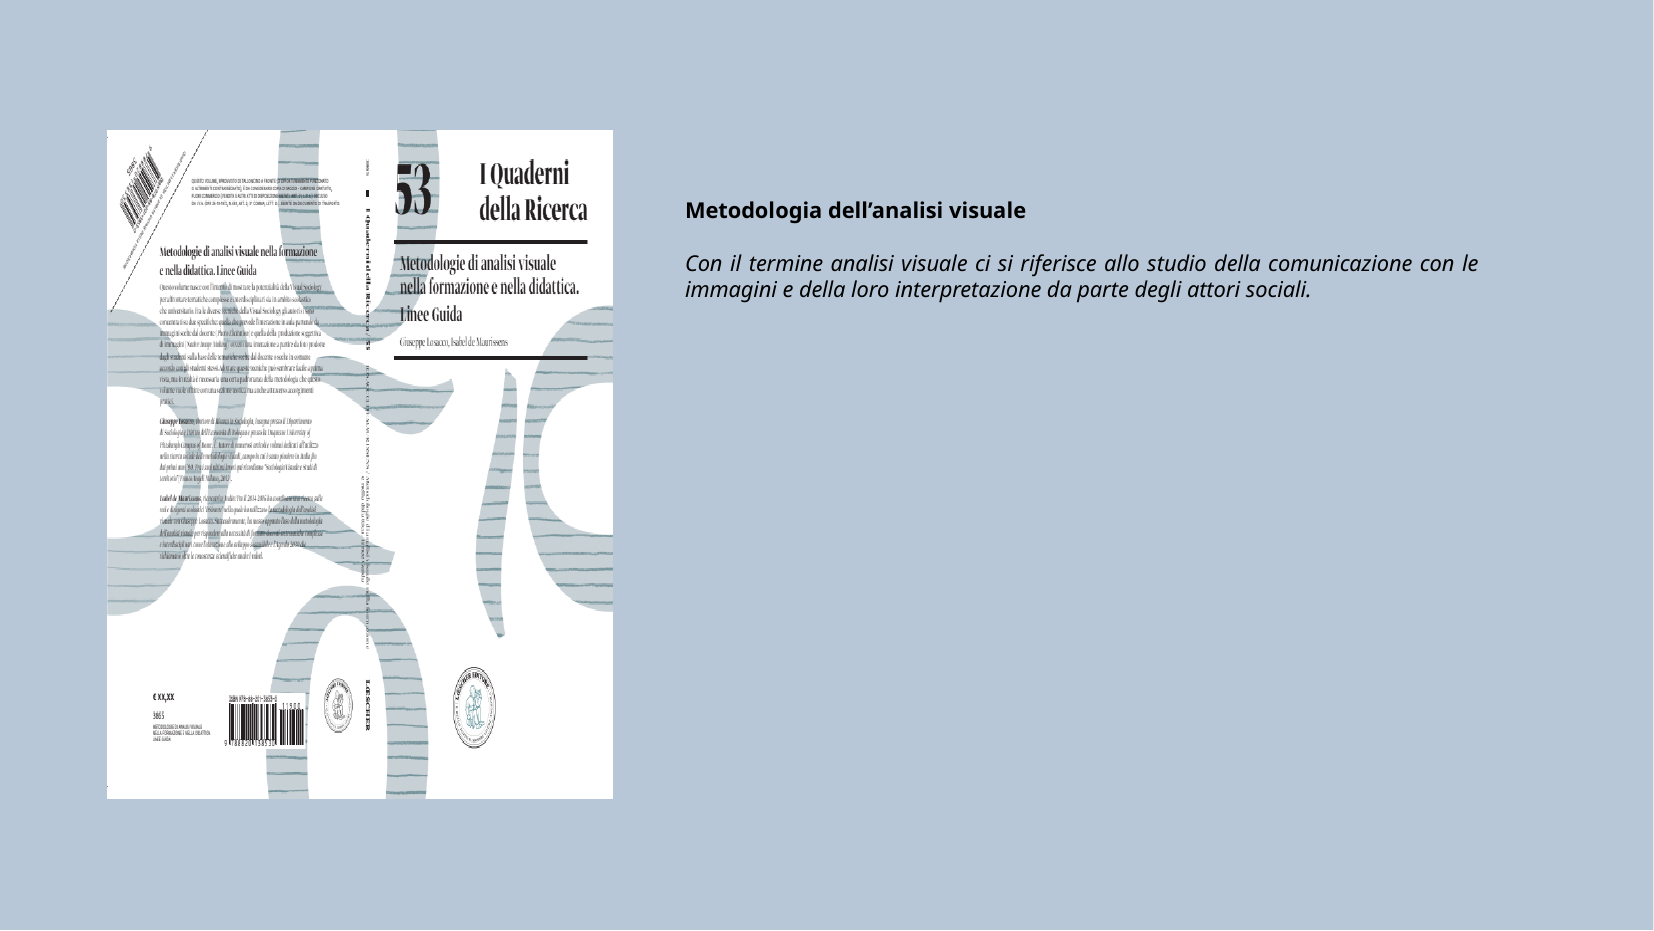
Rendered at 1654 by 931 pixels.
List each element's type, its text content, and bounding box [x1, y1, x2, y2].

picture [107, 130, 613, 800]
text_box Metodologia dell’analisi visuale Con il termine analisi visuale ci si riferisce allo studio della comunicazione con le immagini e della loro interpretazione da parte degli attori sociali. [673, 185, 1491, 658]
